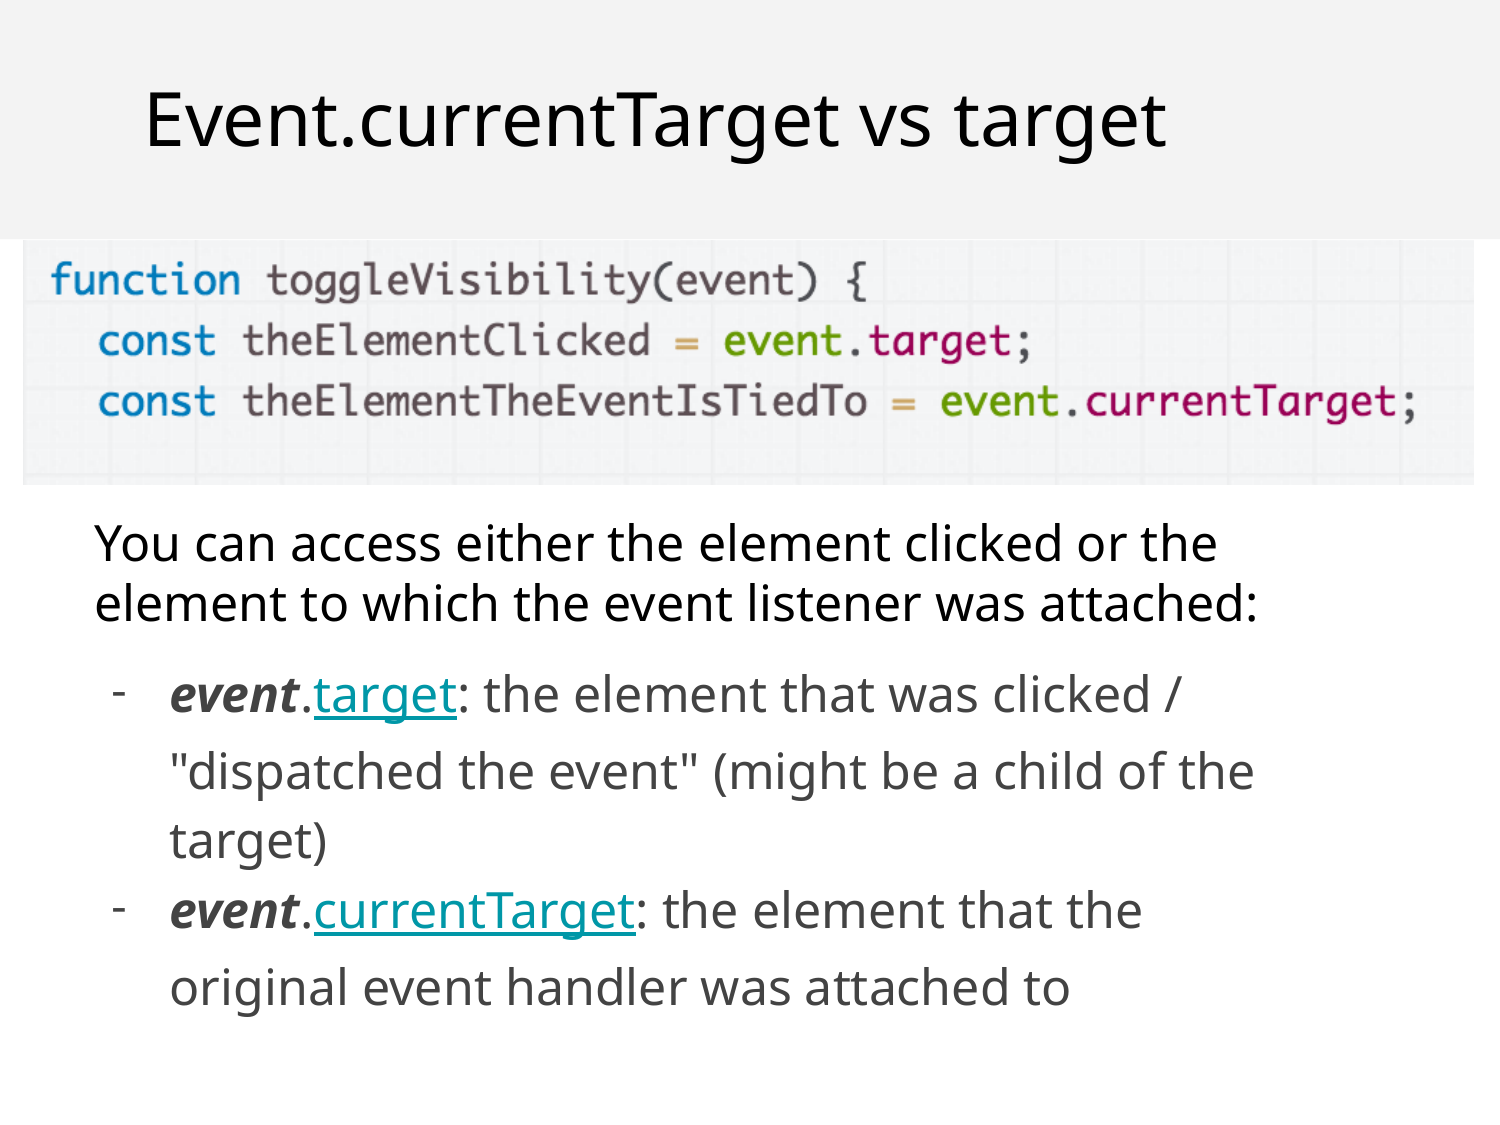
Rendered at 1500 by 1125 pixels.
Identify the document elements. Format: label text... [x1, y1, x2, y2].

title Event.currentTarget vs target [128, 56, 1372, 183]
picture [23, 240, 1474, 485]
text_box You can access either the element clicked or the element to which the event listener was attached: event.target: the element that was clicked / "dispatched the event" (might be a child of the target) event.currentTarget: the element that the original event handler was attached to [79, 496, 1323, 931]
